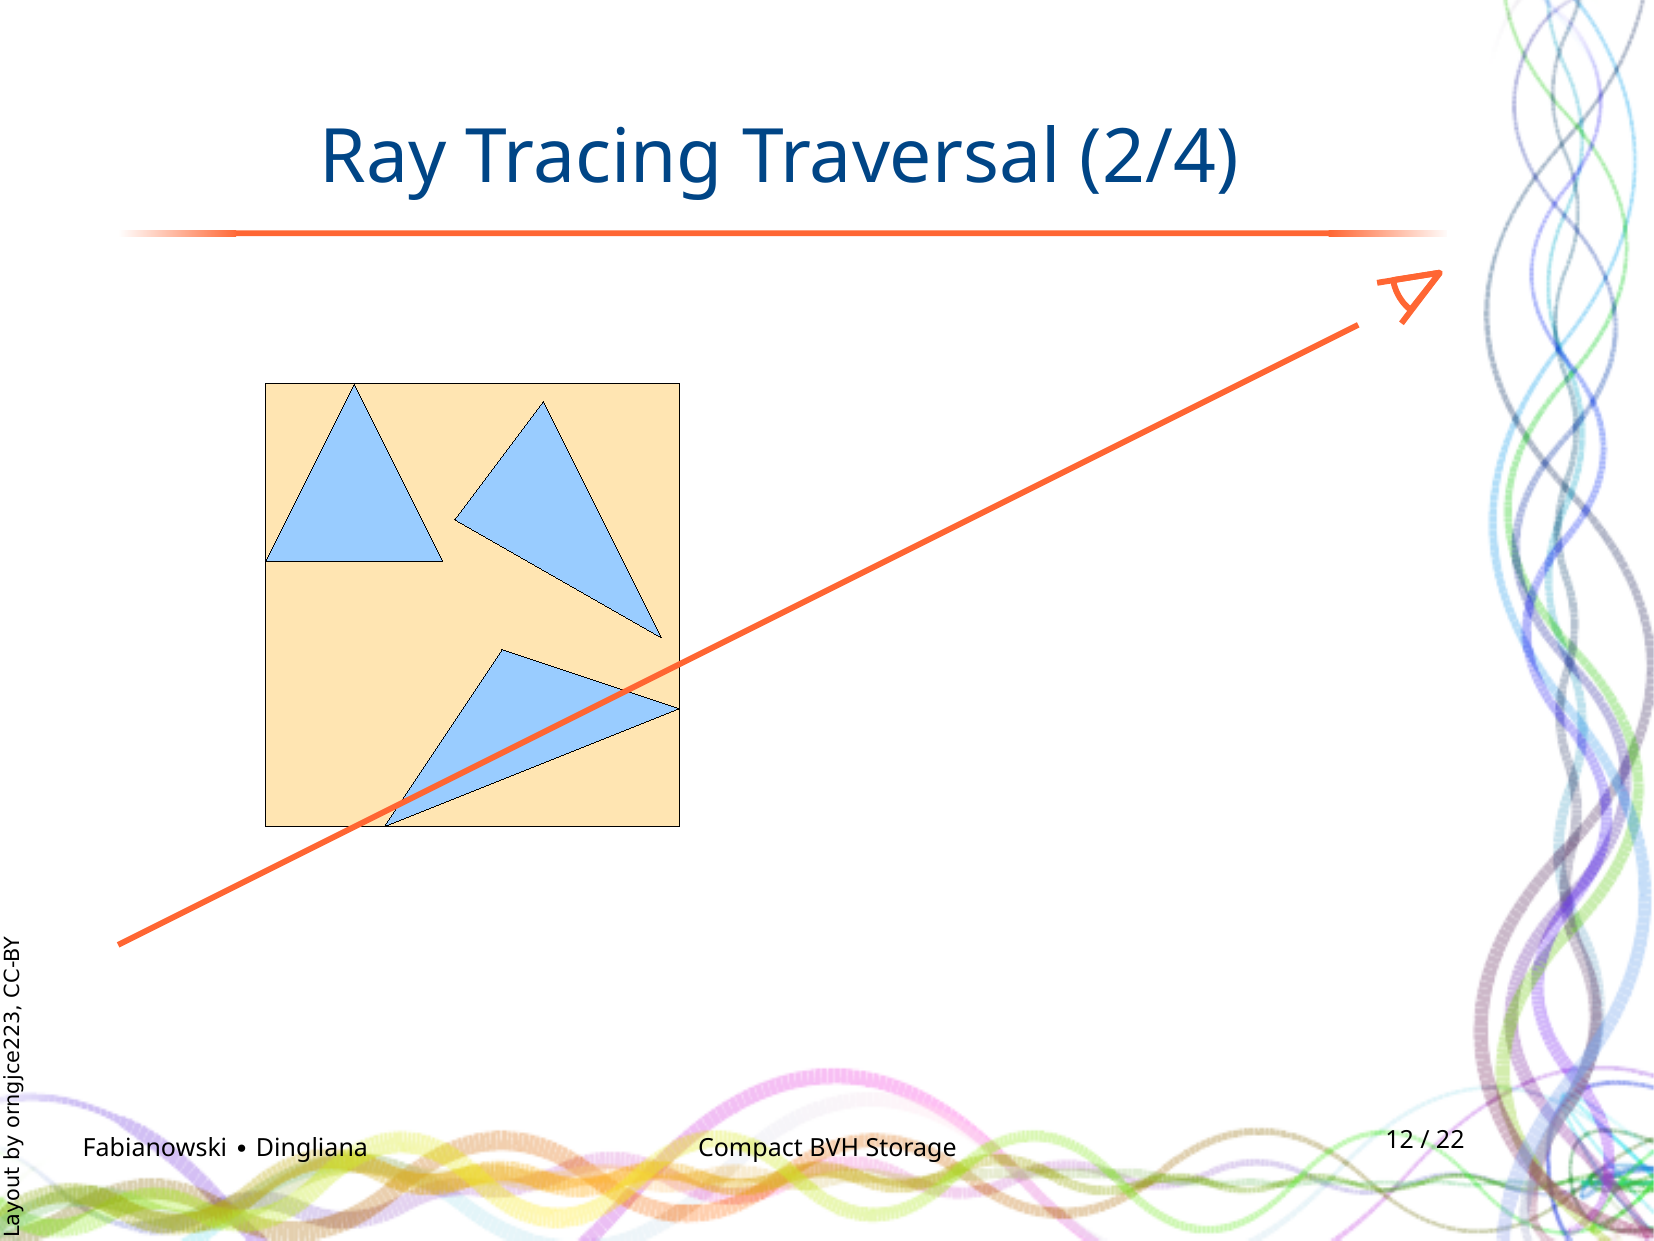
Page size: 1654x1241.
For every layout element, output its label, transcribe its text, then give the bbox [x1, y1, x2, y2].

text_box [265, 383, 680, 827]
text_box 12 / 22 [1346, 1122, 1477, 1153]
text_box [363, 668, 680, 827]
picture [0, 0, 1654, 1241]
title Ray Tracing Traversal (2/4) [82, 56, 1477, 250]
